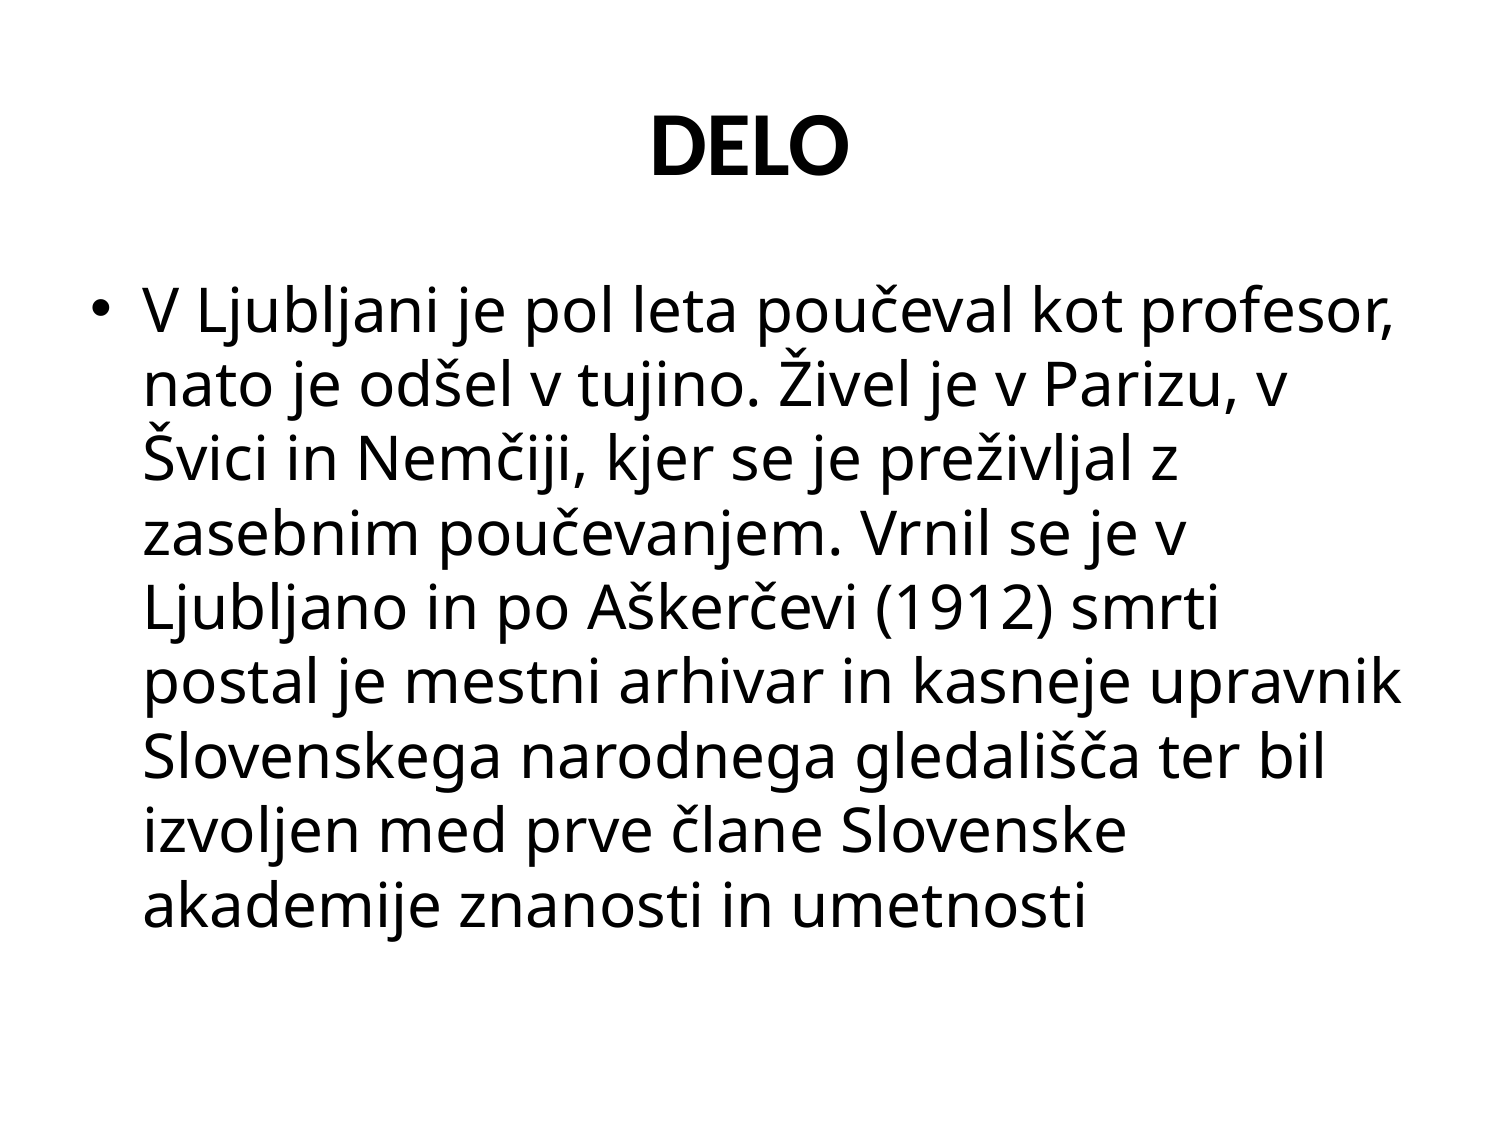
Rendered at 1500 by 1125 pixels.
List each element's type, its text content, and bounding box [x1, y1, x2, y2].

title DELO [75, 45, 1425, 233]
list V Ljubljani je pol leta poučeval kot profesor, nato je odšel v tujino. Živel je v Parizu, v Švici in Nemčiji, kjer se je preživljal z zasebnim poučevanjem. Vrnil se je v Ljubljano in po Aškerčevi (1912) smrti postal je mestni arhivar in kasneje upravnik Slovenskega narodnega gledališča ter bil izvoljen med prve člane Slovenske akademije znanosti in umetnosti [75, 262, 1425, 1005]
